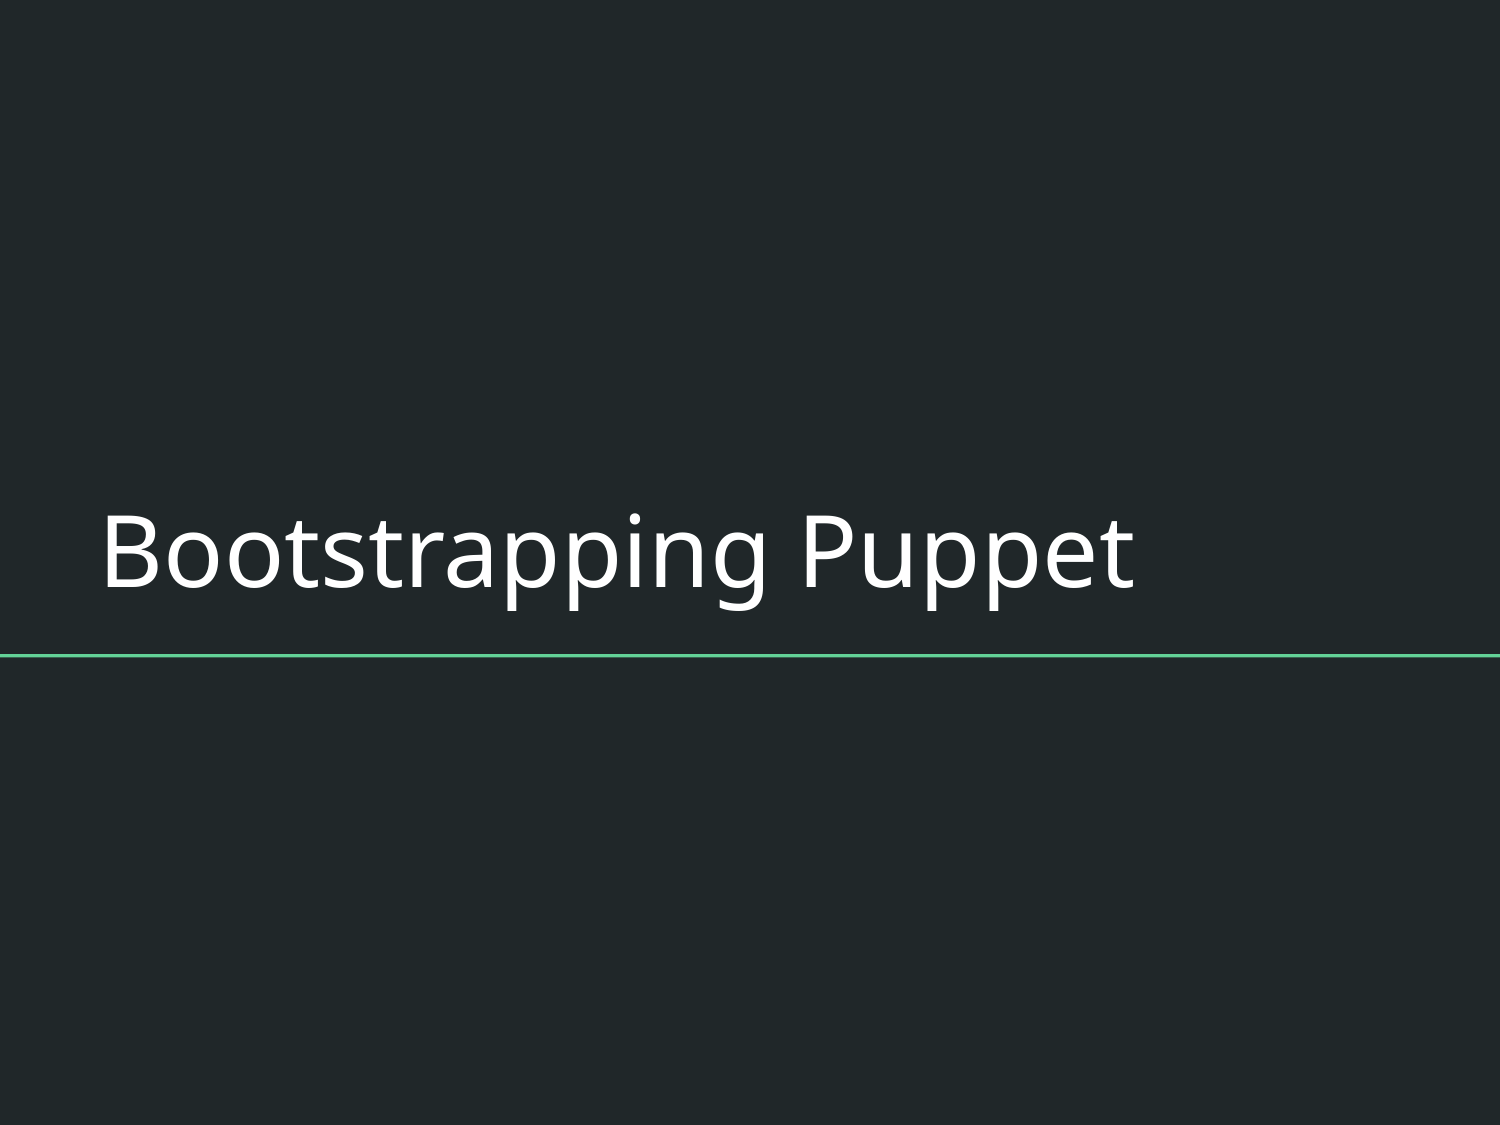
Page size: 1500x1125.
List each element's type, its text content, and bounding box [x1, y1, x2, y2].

title Bootstrapping Puppet [83, 275, 1417, 623]
